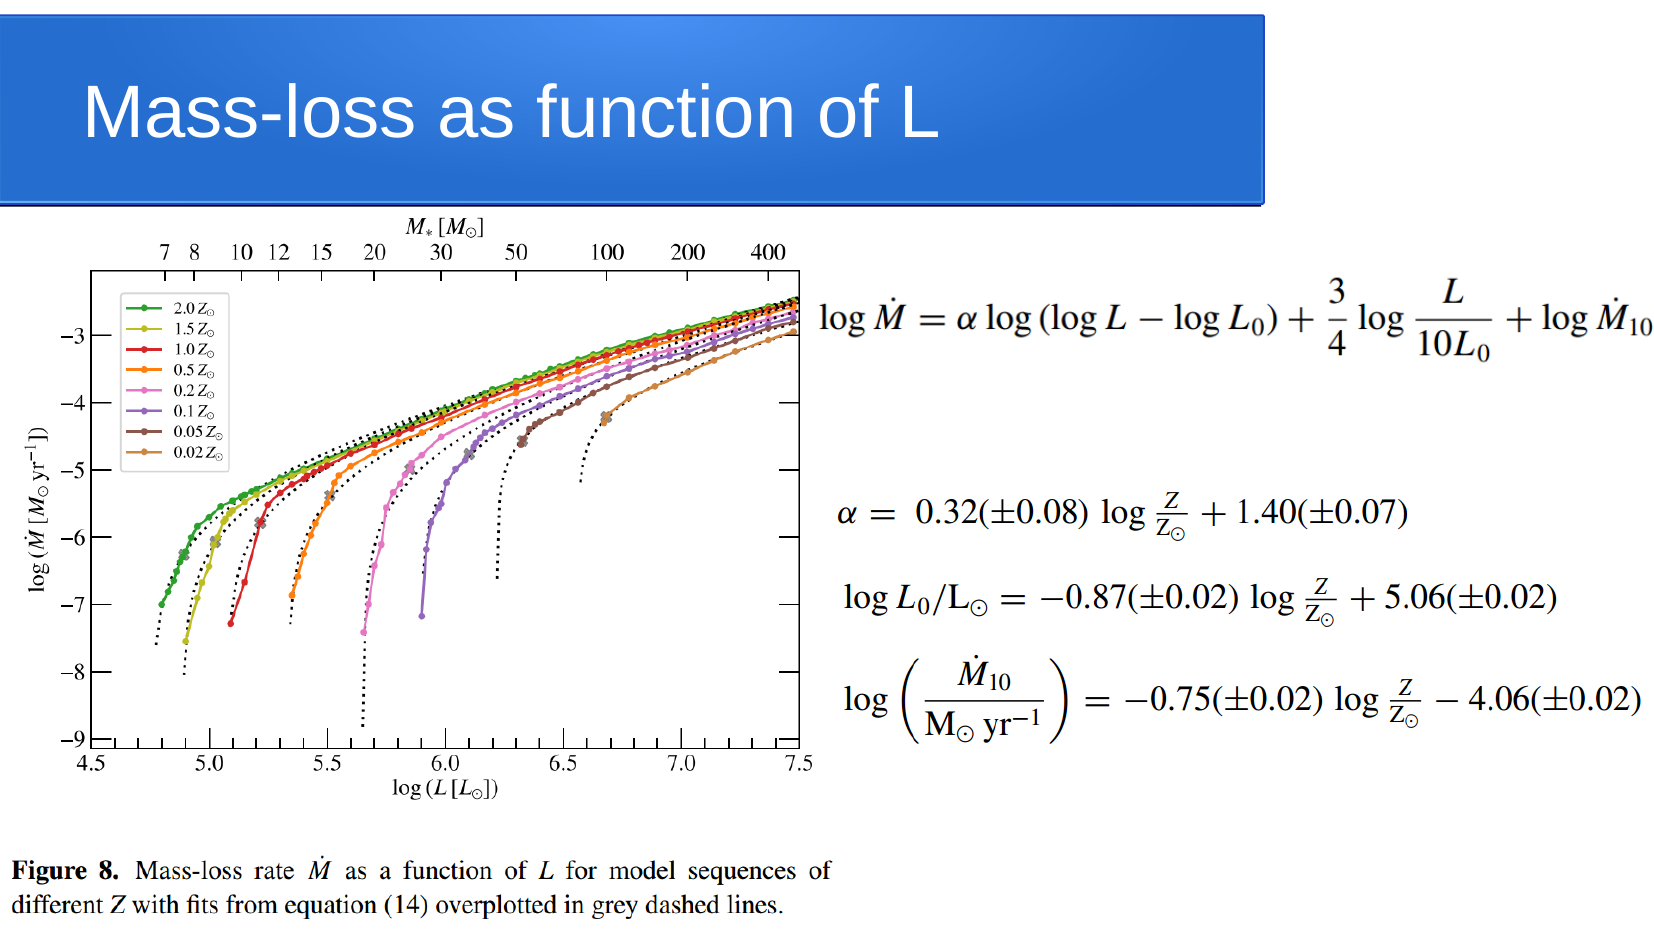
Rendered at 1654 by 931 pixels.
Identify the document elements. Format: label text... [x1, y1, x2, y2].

picture [0, 209, 1654, 931]
title Mass-loss as function of L [82, 35, 1235, 189]
